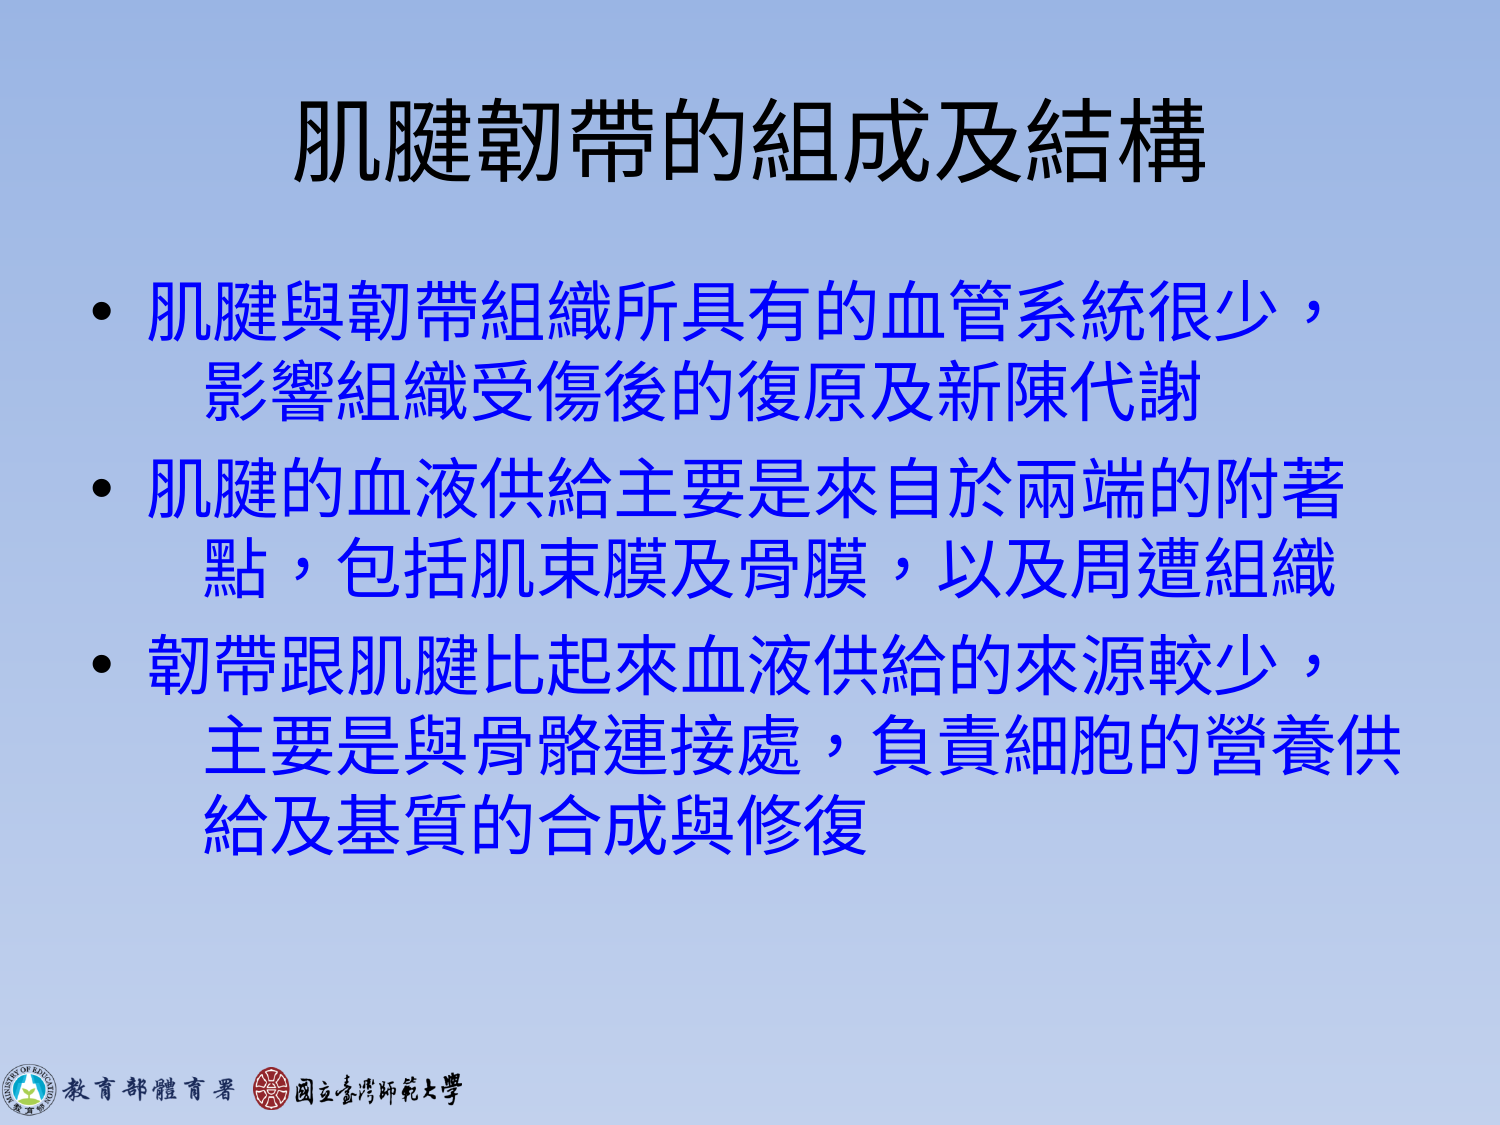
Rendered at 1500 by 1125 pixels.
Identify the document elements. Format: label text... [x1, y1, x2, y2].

title 肌腱韌帶的組成及結構 [75, 45, 1426, 233]
list 肌腱與韌帶組織所具有的血管系統很少，影響組織受傷後的復原及新陳代謝 肌腱的血液供給主要是來自於兩端的附著點，包括肌束膜及骨膜，以及周遭組織 韌帶跟肌腱比起來血液供給的來源較少，主要是與骨骼連接處，負責細胞的營養供給及基質的合成與修復 [75, 262, 1426, 1005]
